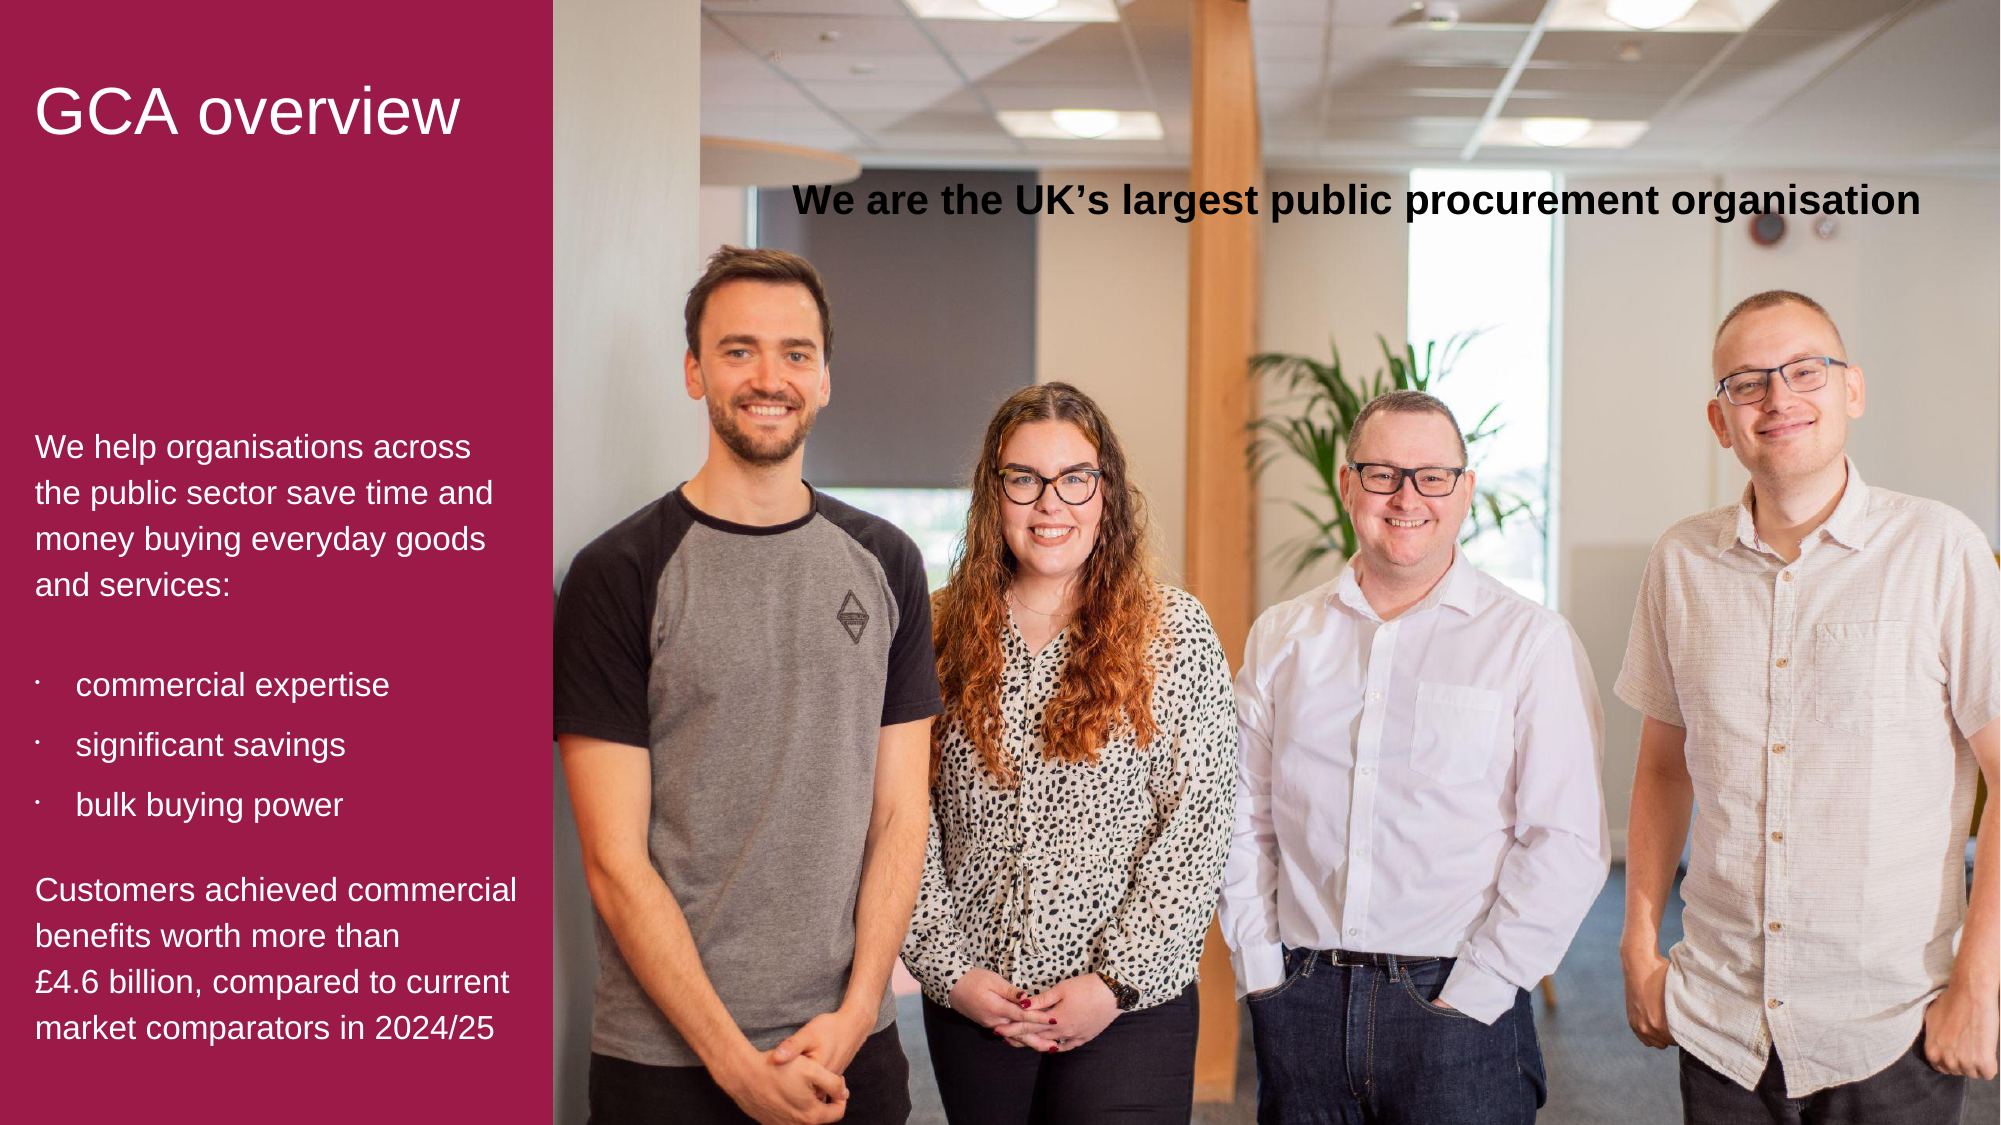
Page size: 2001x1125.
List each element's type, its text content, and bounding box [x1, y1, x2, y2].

text_box We help organisations across the public sector save time and money buying everyday goods and services: commercial expertise significant savings bulk buying power Customers achieved commercial benefits worth more than £4.6 billion, compared to current market comparators in 2024/25 [34, 419, 526, 1098]
text_box GCA overview [34, 67, 552, 364]
text_box We are the UK’s largest public procurement organisation [792, 171, 2000, 308]
